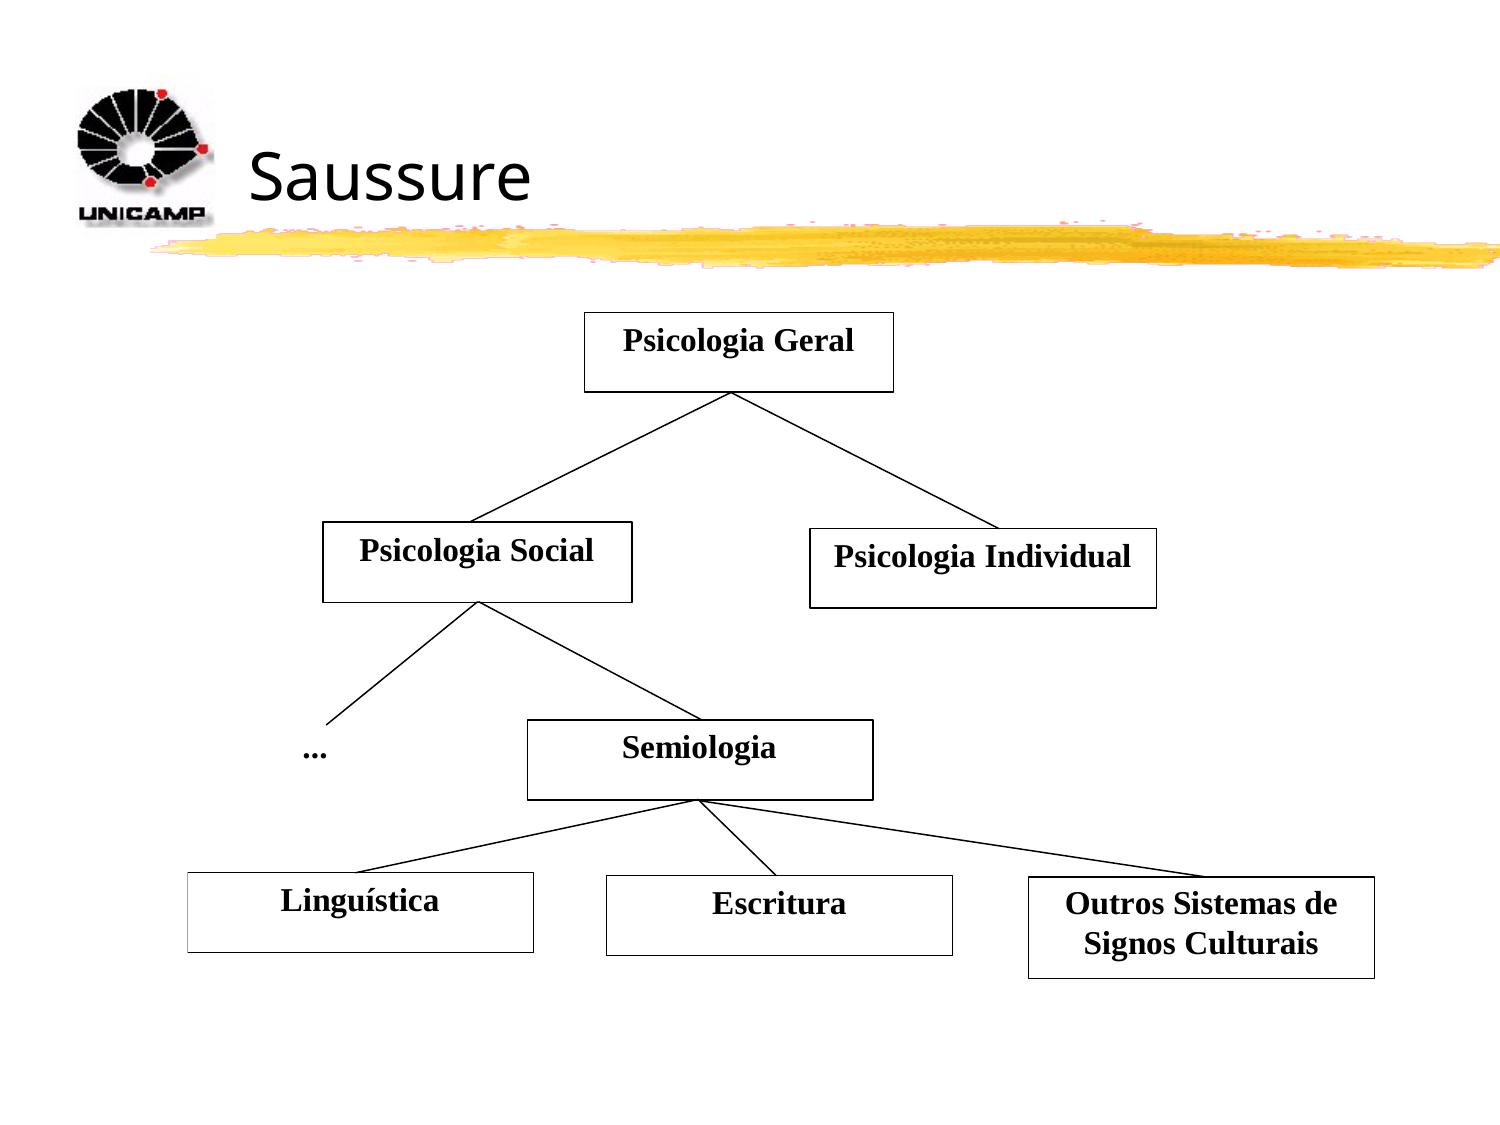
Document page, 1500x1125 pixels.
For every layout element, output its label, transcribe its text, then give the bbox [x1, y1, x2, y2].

picture [75, 74, 1500, 279]
chart [187, 312, 1375, 981]
title Saussure [233, 37, 1434, 225]
